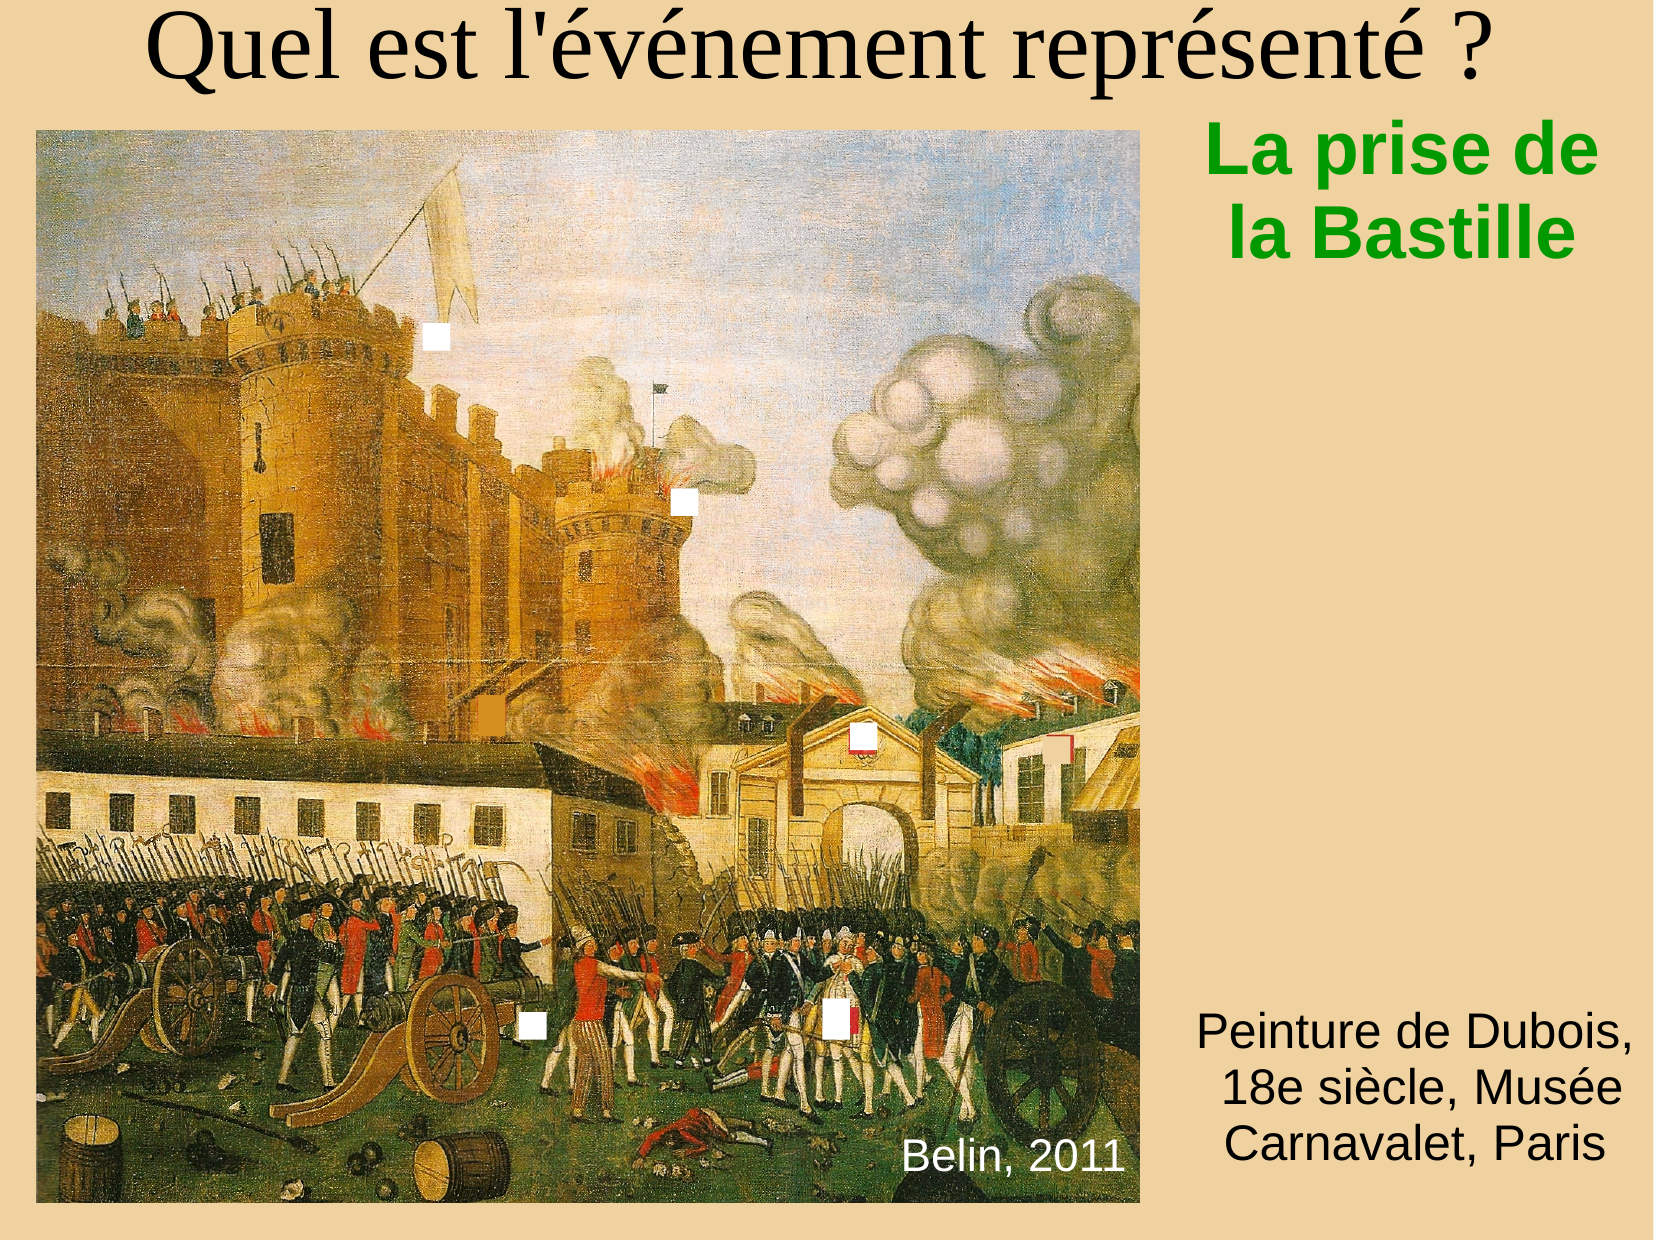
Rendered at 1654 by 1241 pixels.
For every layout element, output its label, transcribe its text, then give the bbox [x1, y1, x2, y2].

text_box [670, 488, 699, 516]
text_box La prise de la Bastille [1181, 98, 1625, 283]
text_box [1042, 736, 1071, 764]
title Quel est l'événement représenté ? [76, 0, 1566, 148]
text_box [849, 722, 878, 751]
text_box [519, 1012, 547, 1040]
text_box Belin, 2011 [885, 1122, 1152, 1188]
picture [36, 130, 1140, 1203]
text_box [477, 695, 506, 737]
text_box [822, 998, 850, 1040]
text_box Peinture de Dubois, 18e siècle, Musée Carnavalet, Paris [1181, 995, 1654, 1211]
text_box [422, 323, 451, 351]
